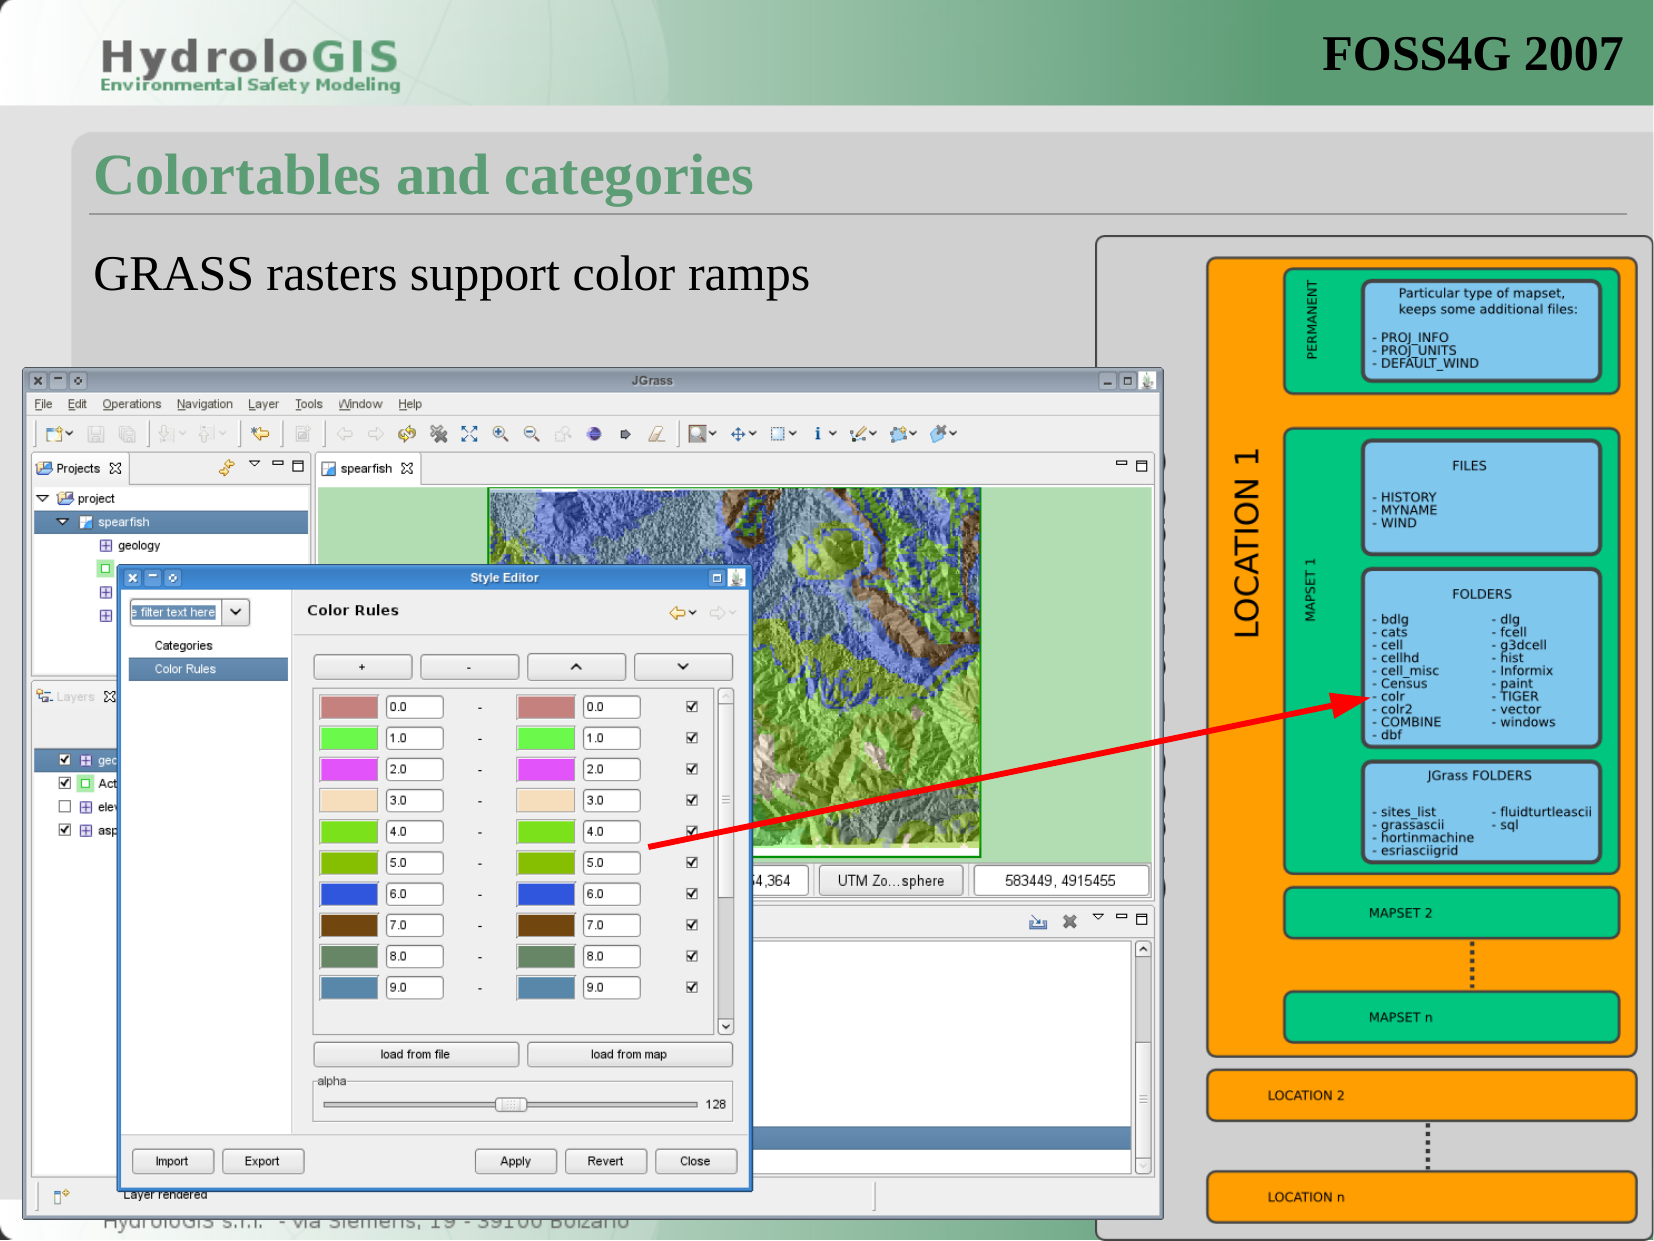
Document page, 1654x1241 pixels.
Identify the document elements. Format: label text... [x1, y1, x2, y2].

picture [0, 0, 1654, 1241]
text_box GRASS rasters support color ramps [93, 245, 1093, 303]
title Colortables and categories [93, 134, 1600, 215]
